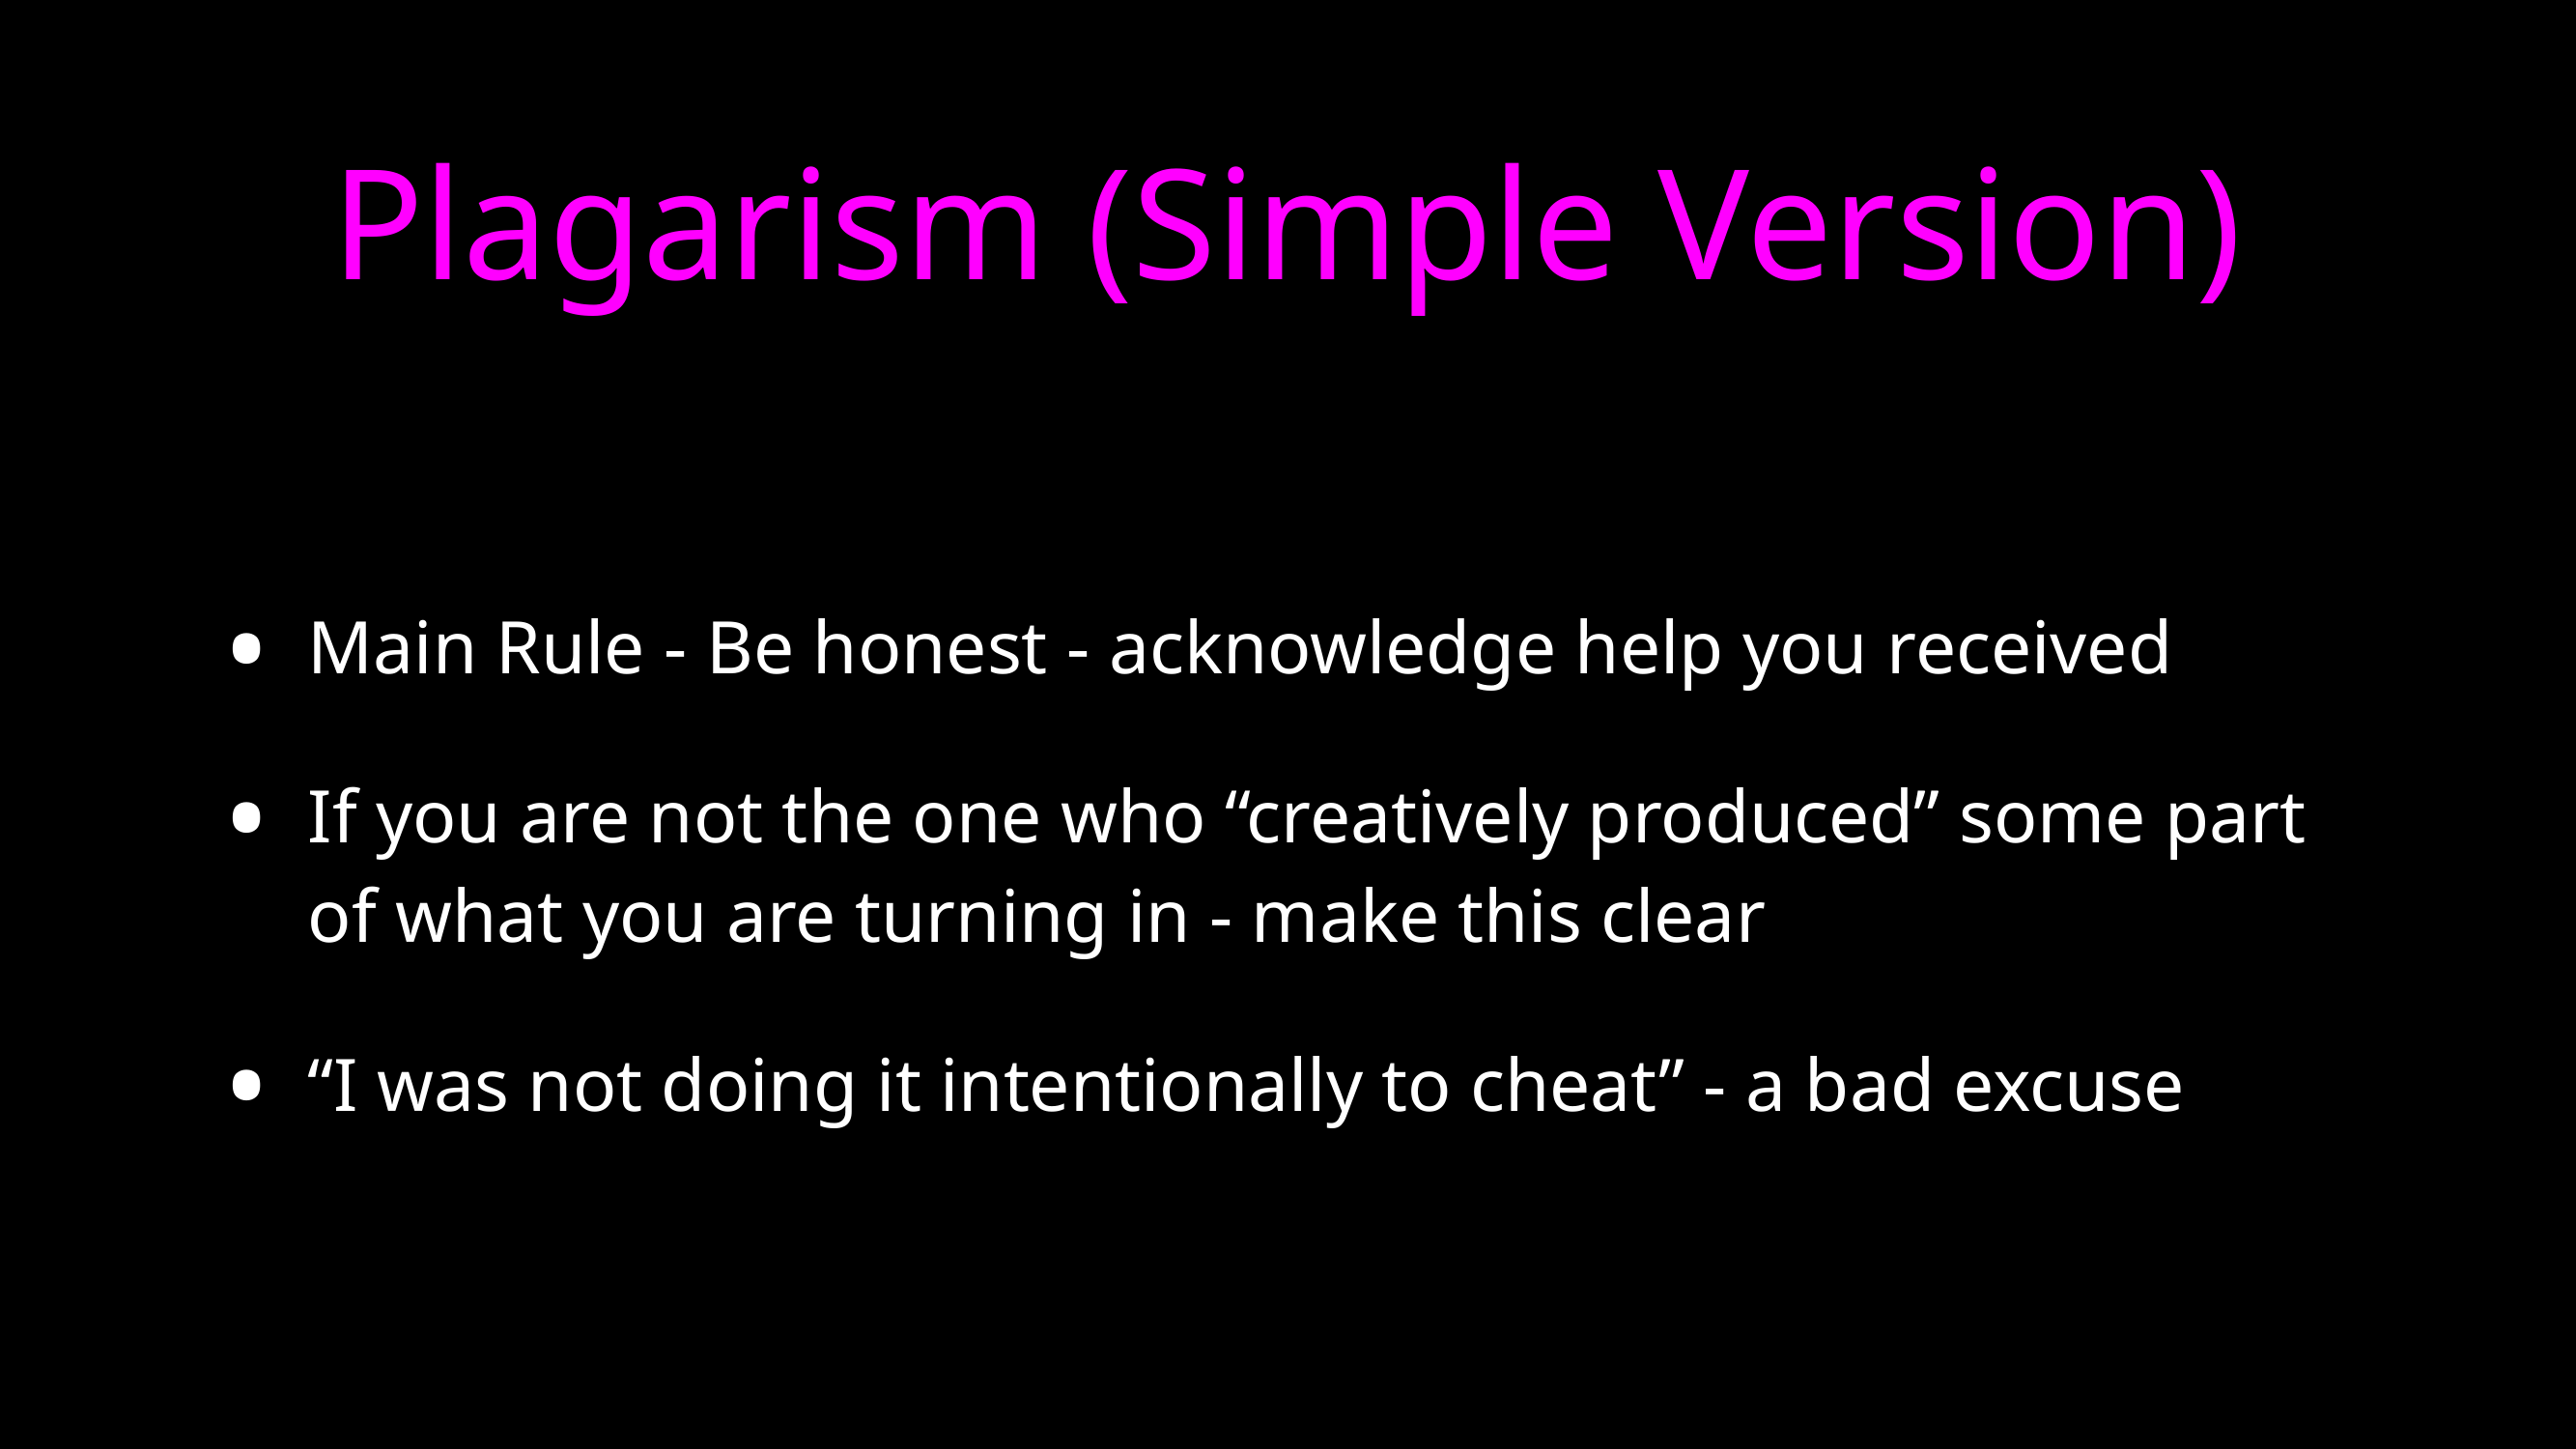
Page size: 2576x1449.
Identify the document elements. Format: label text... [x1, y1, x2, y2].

title Plagarism (Simple Version) [183, 38, 2392, 403]
list Main Rule - Be honest - acknowledge help you received If you are not the one who “creatively produced” some part of what you are turning in - make this clear “I was not doing it intentionally to cheat” - a bad excuse [183, 412, 2392, 1317]
